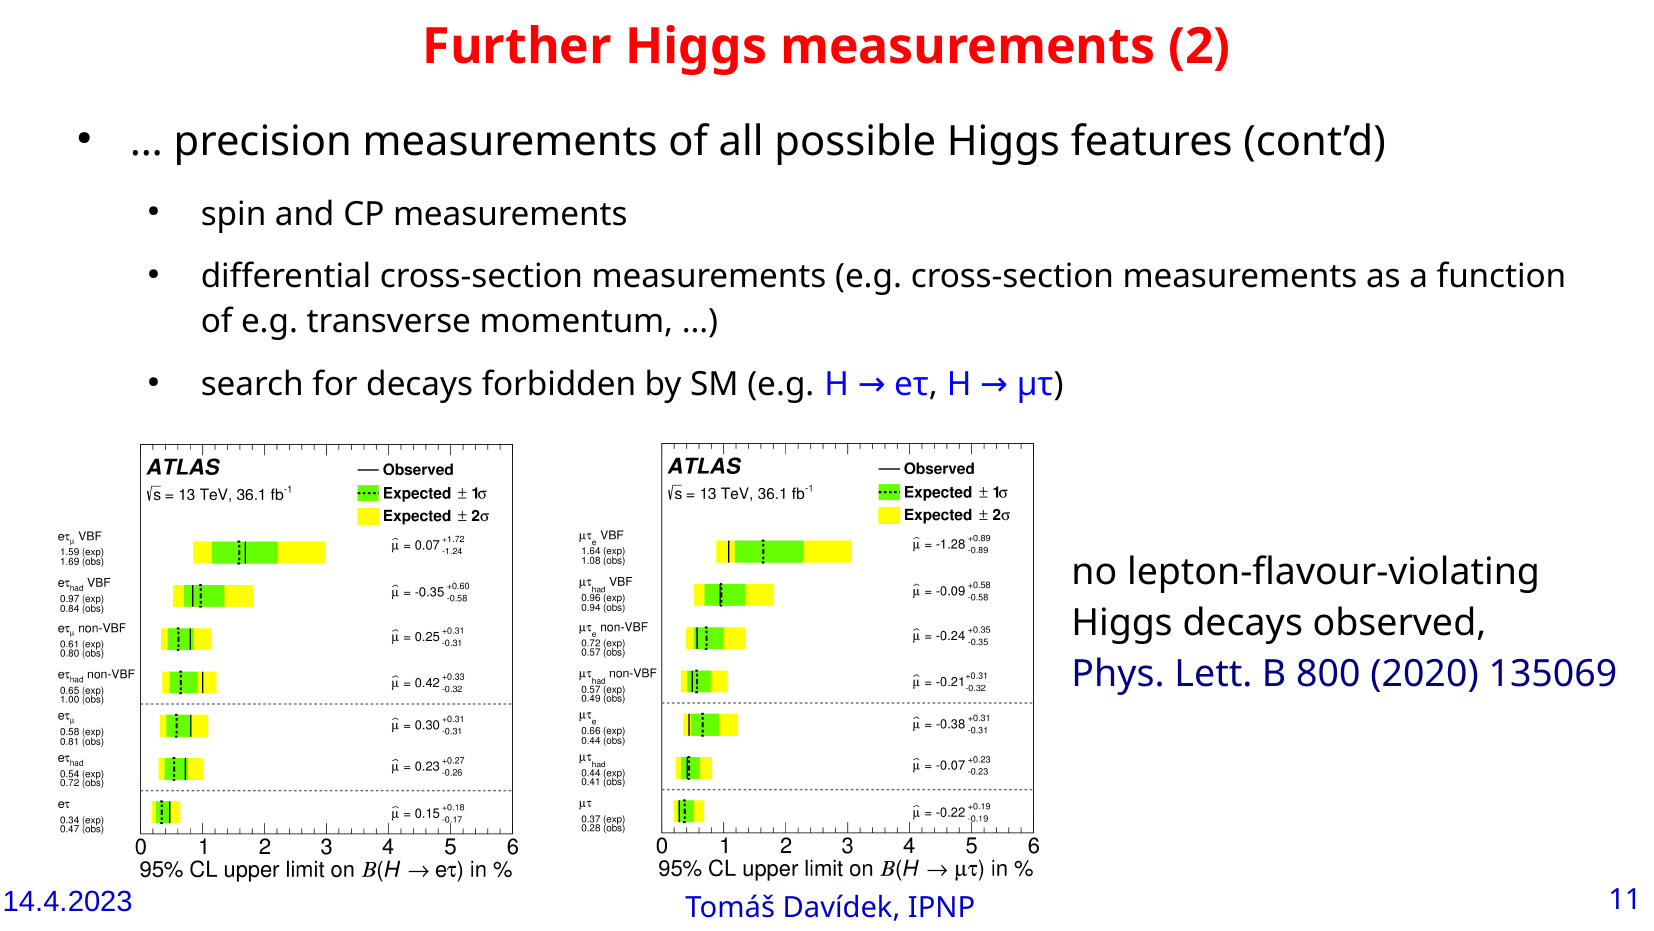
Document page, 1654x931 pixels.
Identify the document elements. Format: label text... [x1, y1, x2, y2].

picture [57, 420, 538, 886]
list … precision measurements of all possible Higgs features (cont’d) spin and CP measurements differential cross-section measurements (e.g. cross-section measurements as a function of e.g. transverse momentum, …) search for decays forbidden by SM (e.g. H → eτ, H → μτ) [59, 110, 1595, 651]
text_box no lepton-flavour-violating Higgs decays observed, Phys. Lett. B 800 (2020) 135069 [1056, 537, 1654, 710]
title Further Higgs measurements (2) [82, 0, 1571, 89]
picture [578, 419, 1059, 885]
